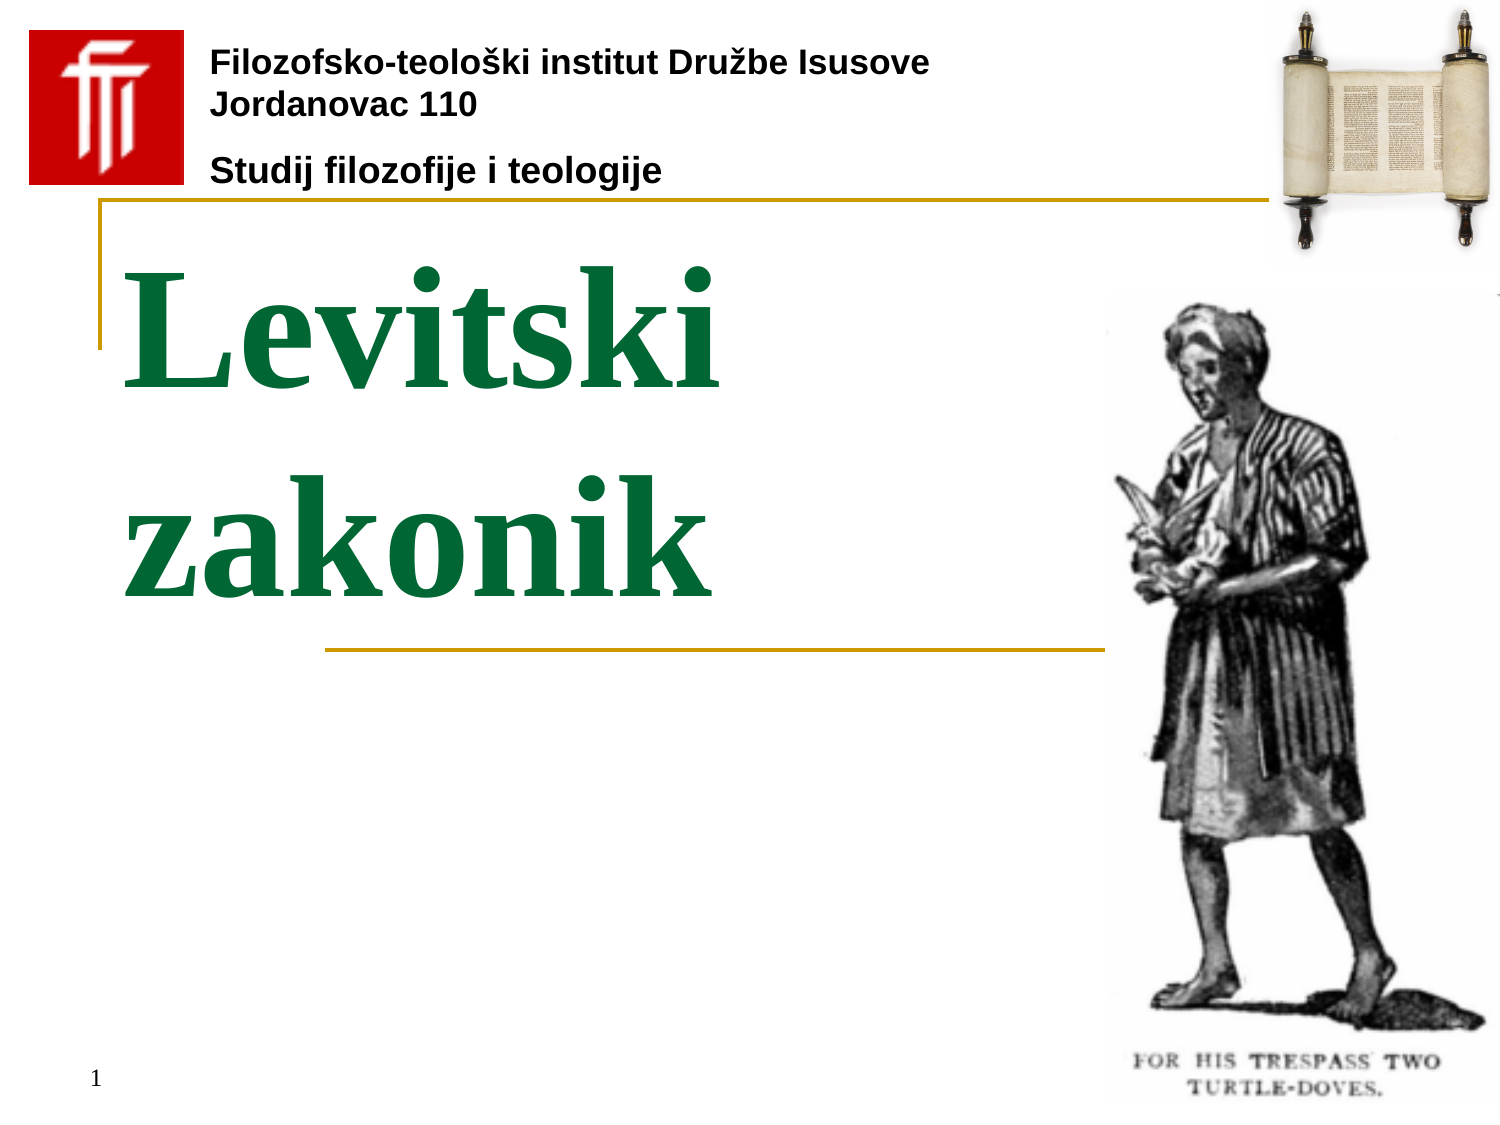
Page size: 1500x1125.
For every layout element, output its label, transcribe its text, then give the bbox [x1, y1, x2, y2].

picture [1105, 294, 1500, 1104]
text_box Levitski zakonik [107, 205, 1148, 640]
text_box <number> [74, 1024, 426, 1100]
text_box Filozofsko-teološki institut Družbe Isusove Jordanovac 110 Studij filozofije i teologije [194, 31, 963, 199]
picture [29, 30, 184, 185]
picture [1269, 0, 1500, 268]
